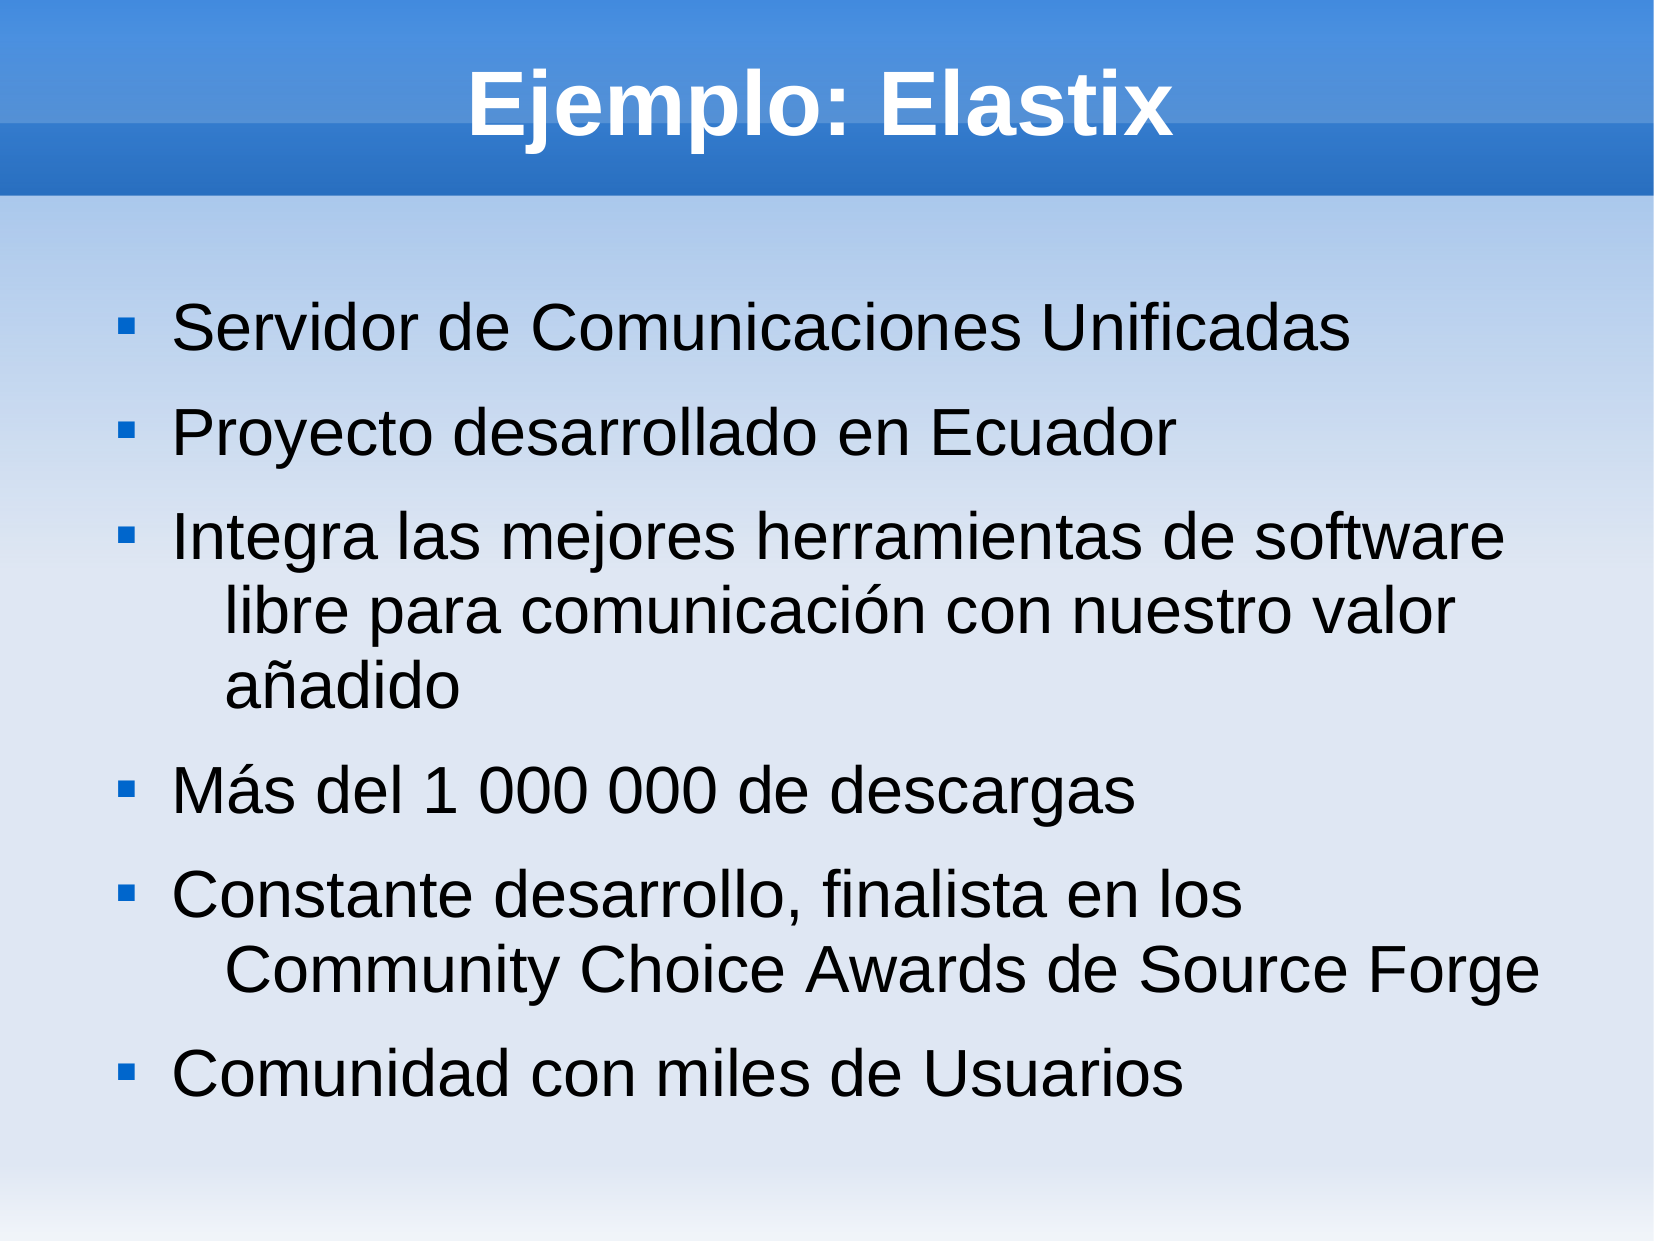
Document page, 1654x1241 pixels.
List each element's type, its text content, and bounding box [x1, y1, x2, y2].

list Servidor de Comunicaciones Unificadas Proyecto desarrollado en Ecuador Integra las mejores herramientas de software libre para comunicación con nuestro valor añadido Más del 1 000 000 de descargas Constante desarrollo, finalista en los Community Choice Awards de Source Forge Comunidad con miles de Usuarios [82, 290, 1571, 1216]
title Ejemplo: Elastix [76, 0, 1565, 208]
picture [0, 0, 1654, 1241]
